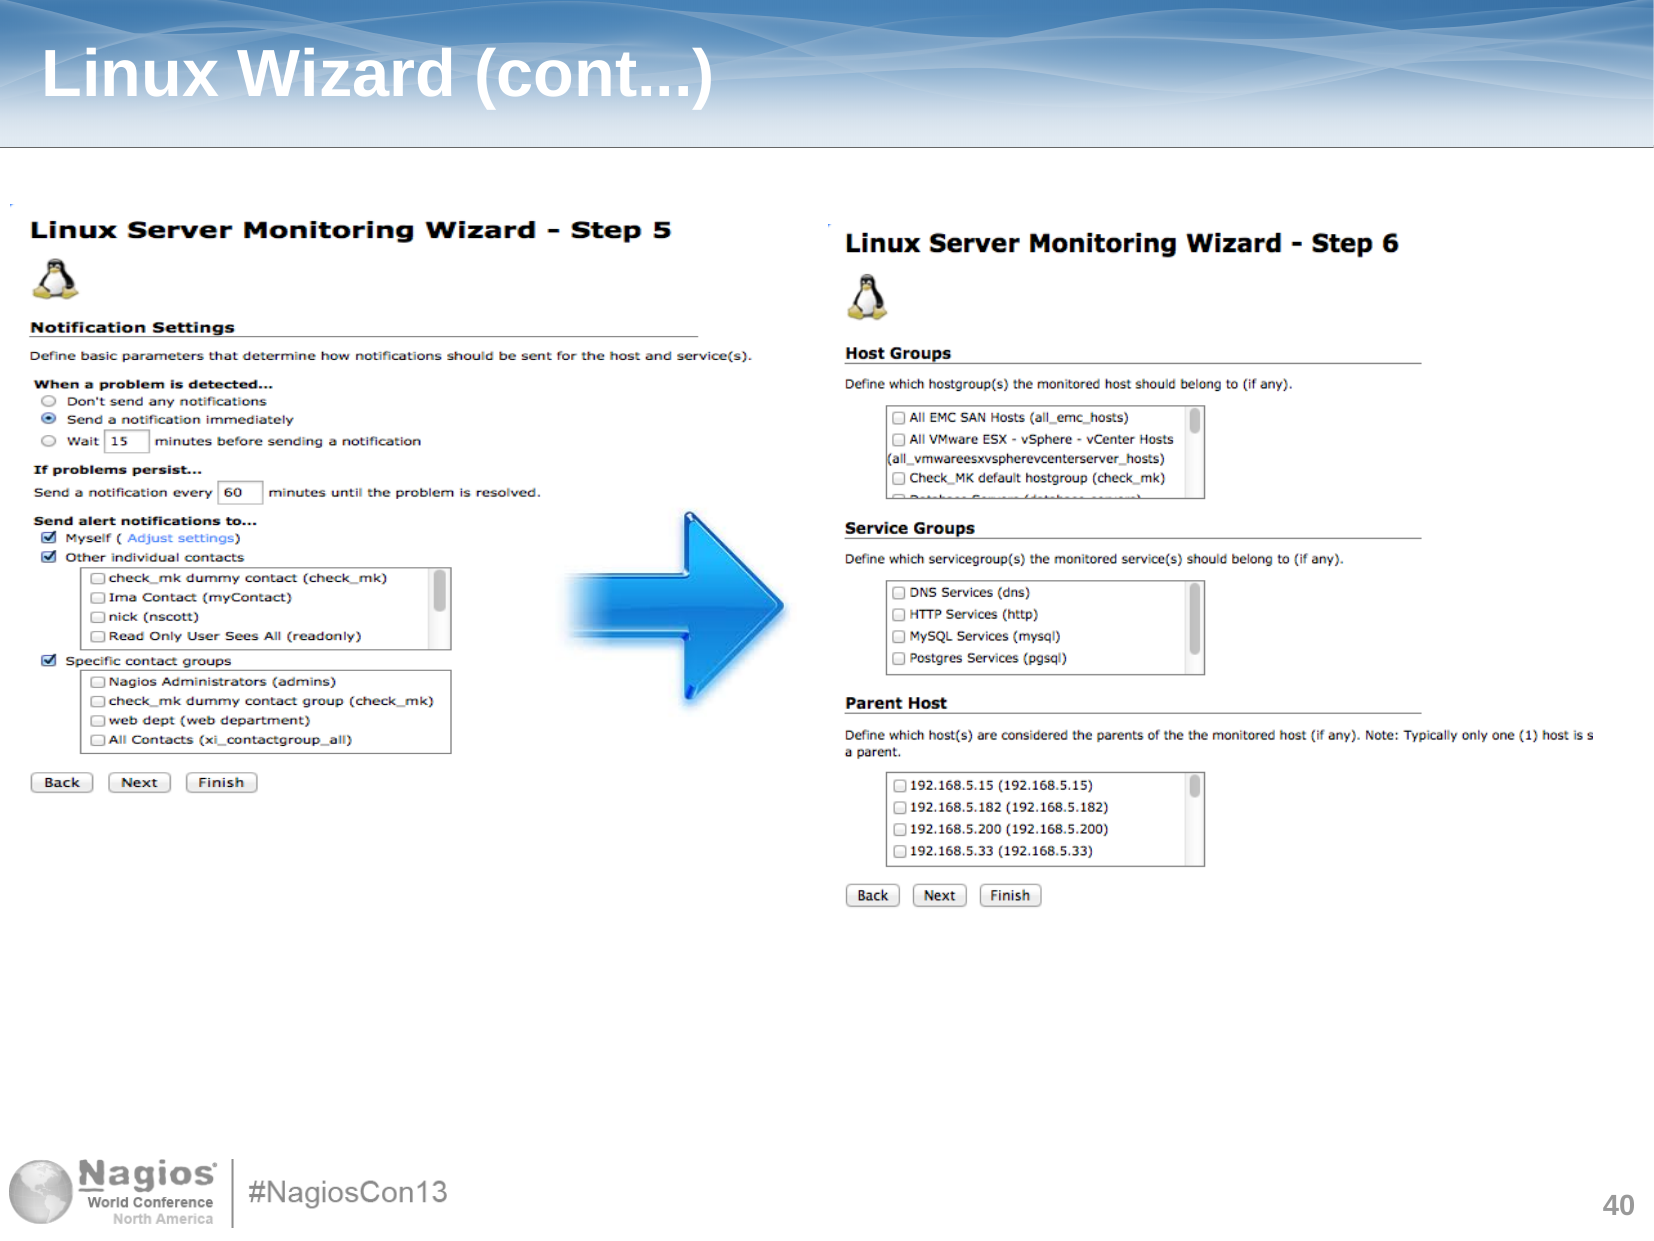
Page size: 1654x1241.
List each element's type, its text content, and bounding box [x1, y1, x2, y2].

picture [0, 0, 1654, 147]
picture [9, 1159, 453, 1228]
picture [828, 224, 1593, 916]
picture [10, 204, 797, 819]
title Linux Wizard (cont...) [41, 36, 1248, 186]
